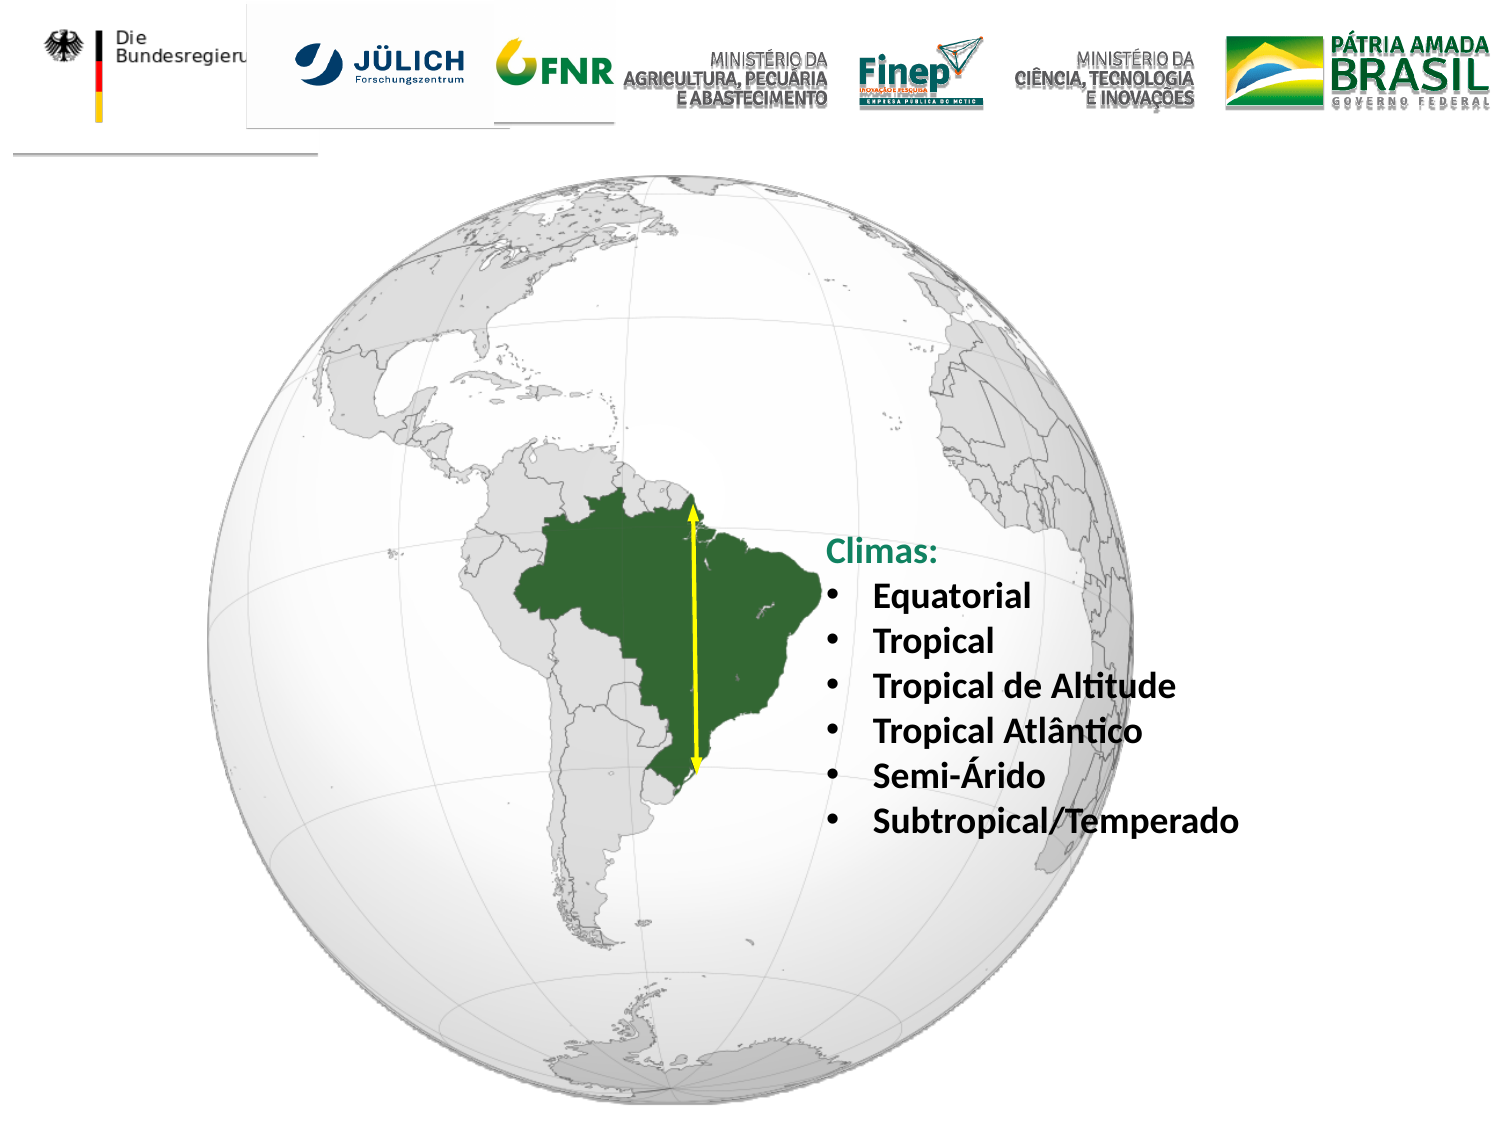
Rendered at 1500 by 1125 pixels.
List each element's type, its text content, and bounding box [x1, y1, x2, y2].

text_box Climas: Equatorial Tropical Tropical de Altitude Tropical Atlântico Semi-Árido Subtropical/Temperado [811, 518, 1274, 898]
picture [13, 0, 1500, 153]
picture [207, 176, 1134, 1103]
